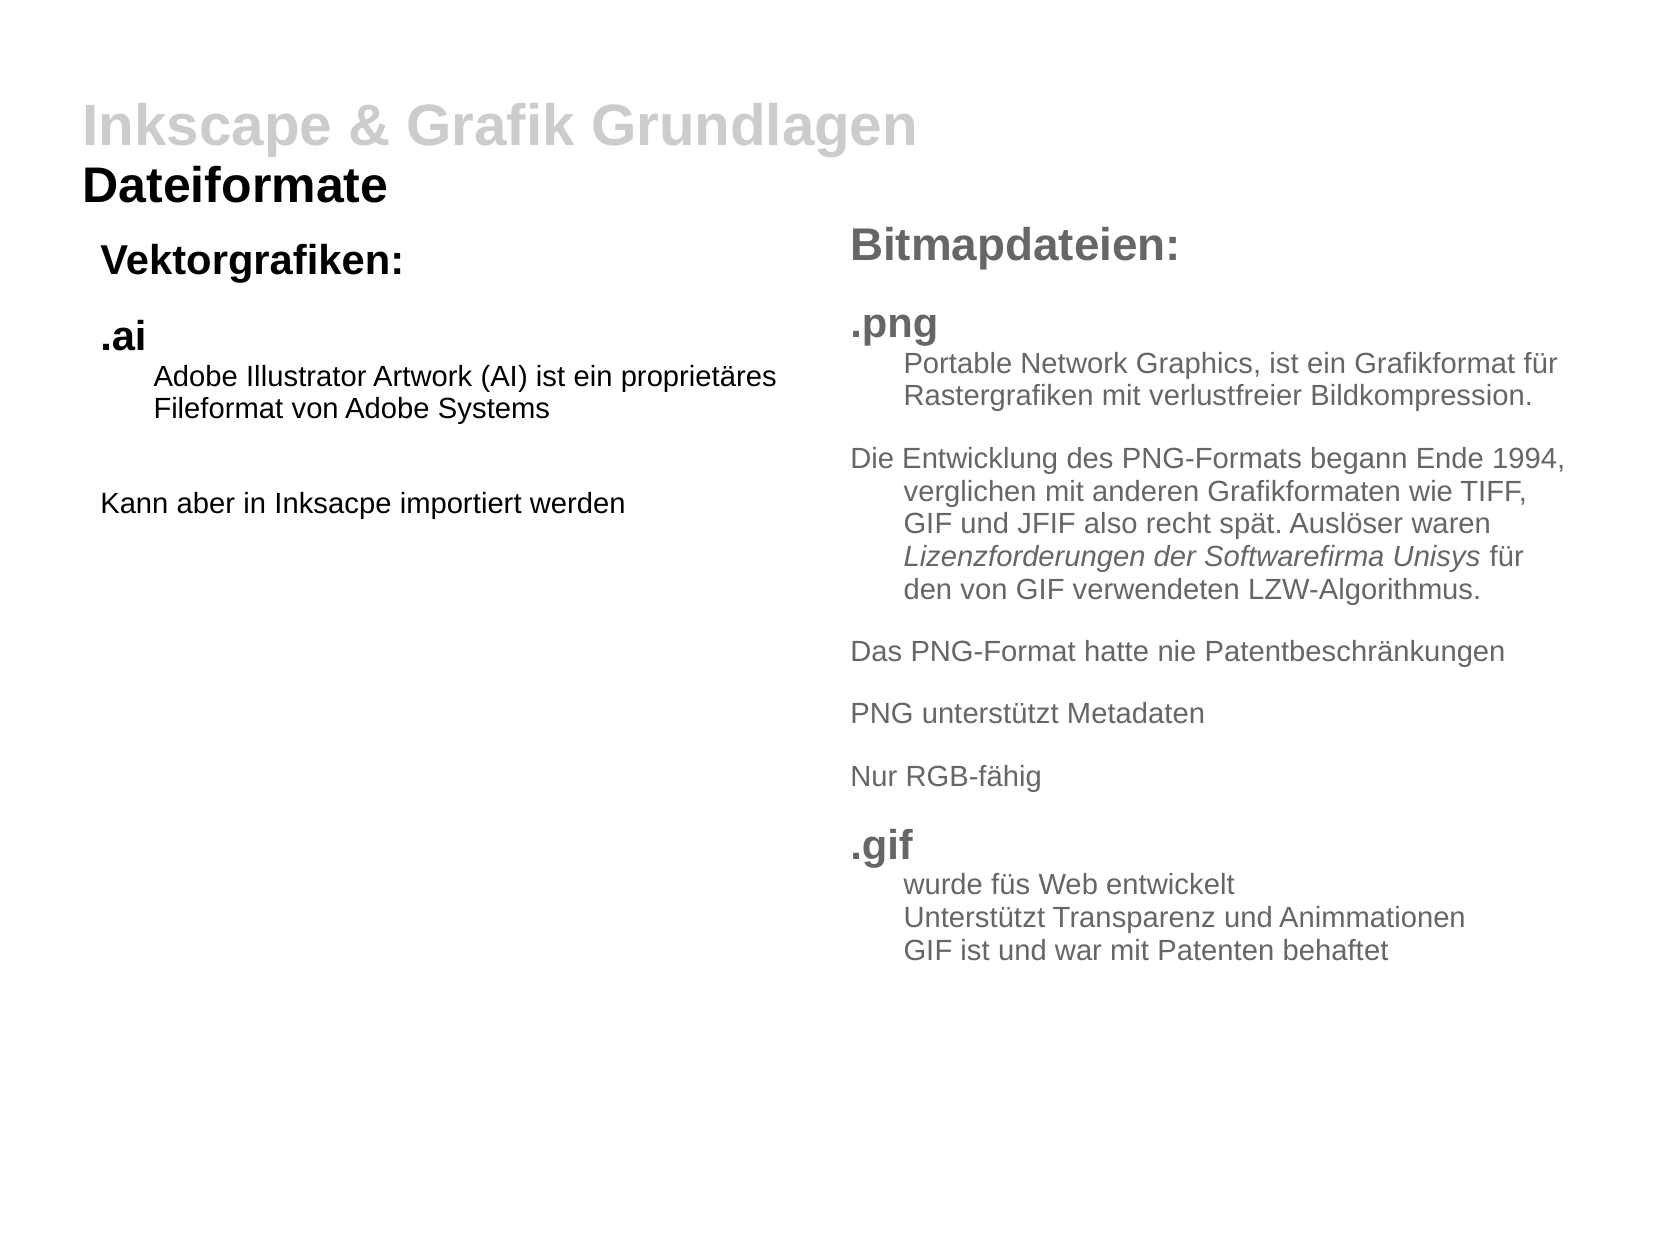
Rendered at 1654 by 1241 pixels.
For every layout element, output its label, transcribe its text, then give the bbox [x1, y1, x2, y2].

list Bitmapdateien: .png Portable Network Graphics, ist ein Grafikformat für Rastergrafiken mit verlustfreier Bildkompression. Die Entwicklung des PNG-Formats begann Ende 1994, verglichen mit anderen Grafikformaten wie TIFF, GIF und JFIF also recht spät. Auslöser waren Lizenzforderungen der Softwarefirma Unisys für den von GIF verwendeten LZW-Algorithmus. Das PNG-Format hatte nie Patentbeschränkungen PNG unterstützt Metadaten Nur RGB-fähig .gif wurde füs Web entwickelt Unterstützt Transparenz und Animmationen GIF ist und war mit Patenten behaftet [832, 219, 1578, 1149]
list Vektorgrafiken: .ai Adobe Illustrator Artwork (AI) ist ein proprietäres Fileformat von Adobe Systems Kann aber in Inksacpe importiert werden [82, 237, 798, 1128]
title Inkscape & Grafik Grundlagen Dateiformate [82, 49, 1571, 257]
